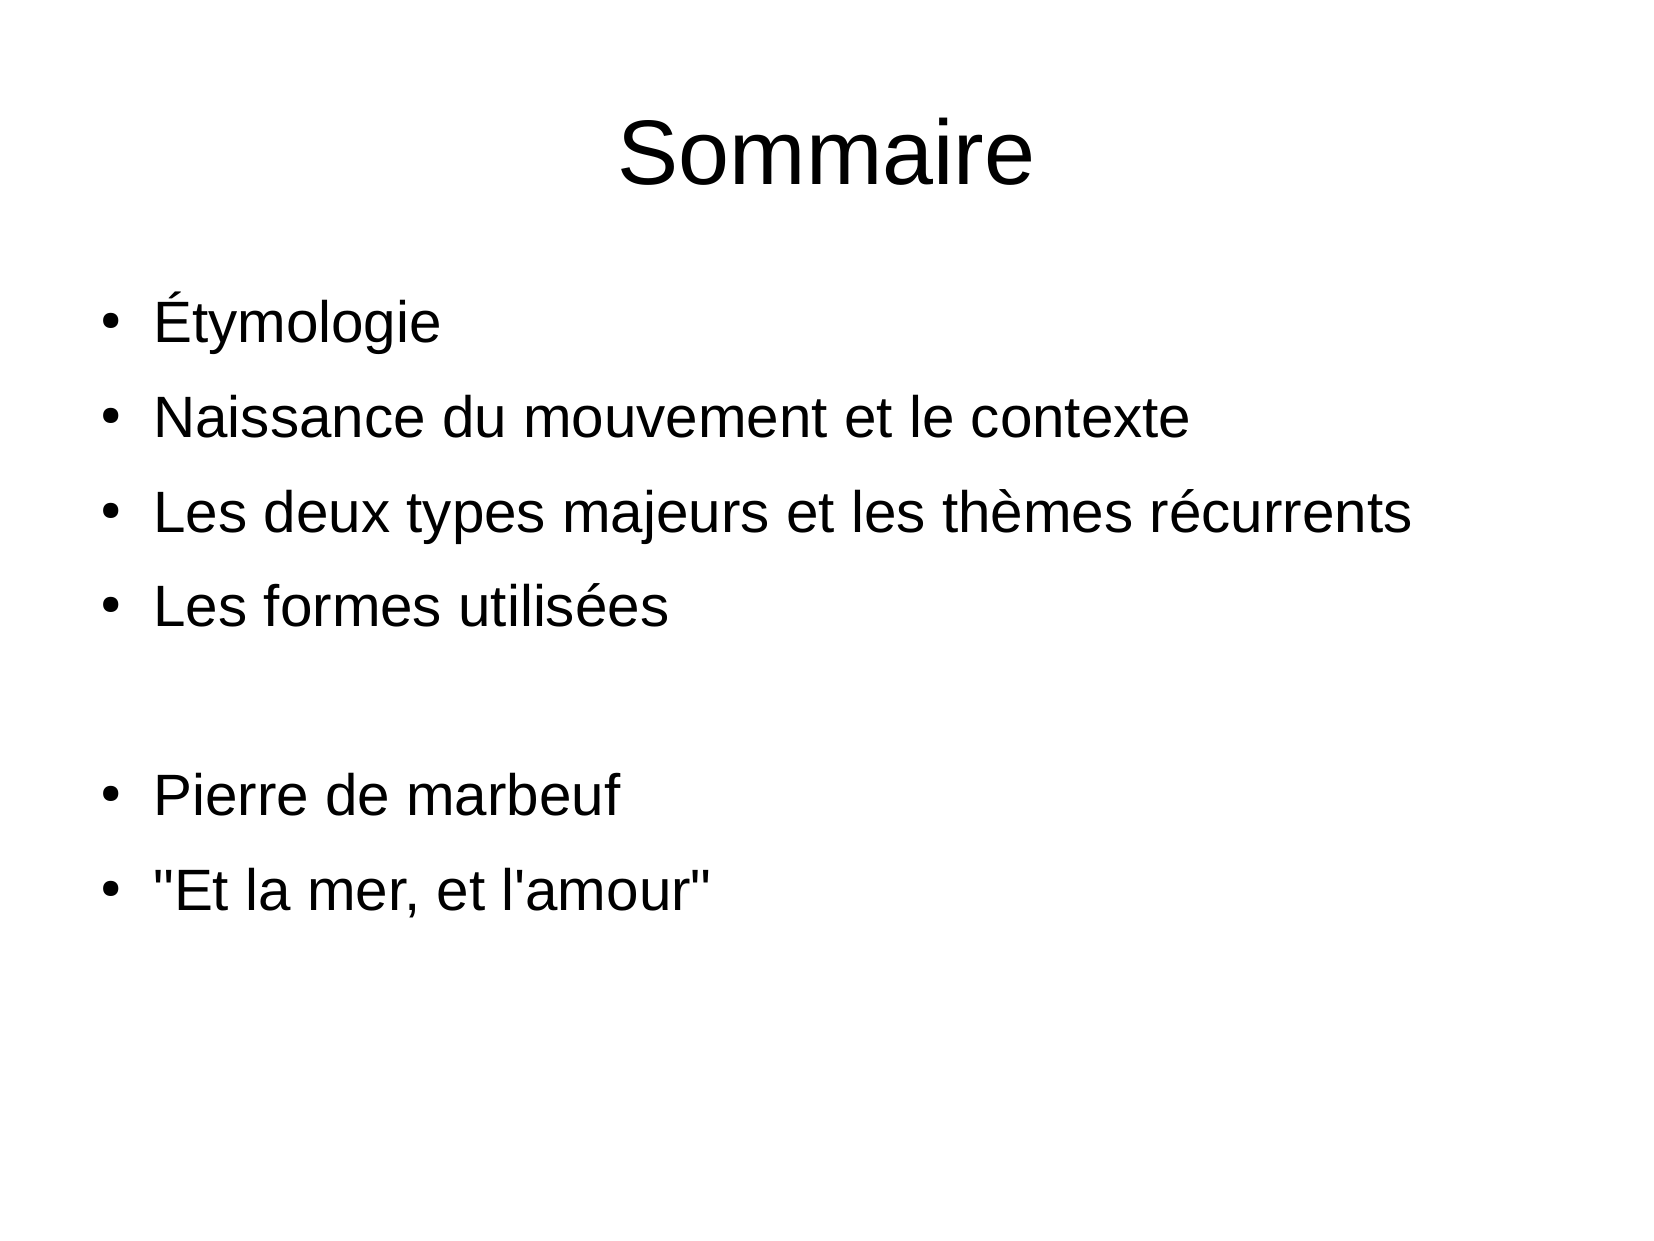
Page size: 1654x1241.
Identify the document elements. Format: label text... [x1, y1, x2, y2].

title Sommaire [82, 49, 1571, 257]
list Étymologie Naissance du mouvement et le contexte Les deux types majeurs et les thèmes récurrents Les formes utilisées Pierre de marbeuf "Et la mer, et l'amour" [82, 290, 1571, 1026]
